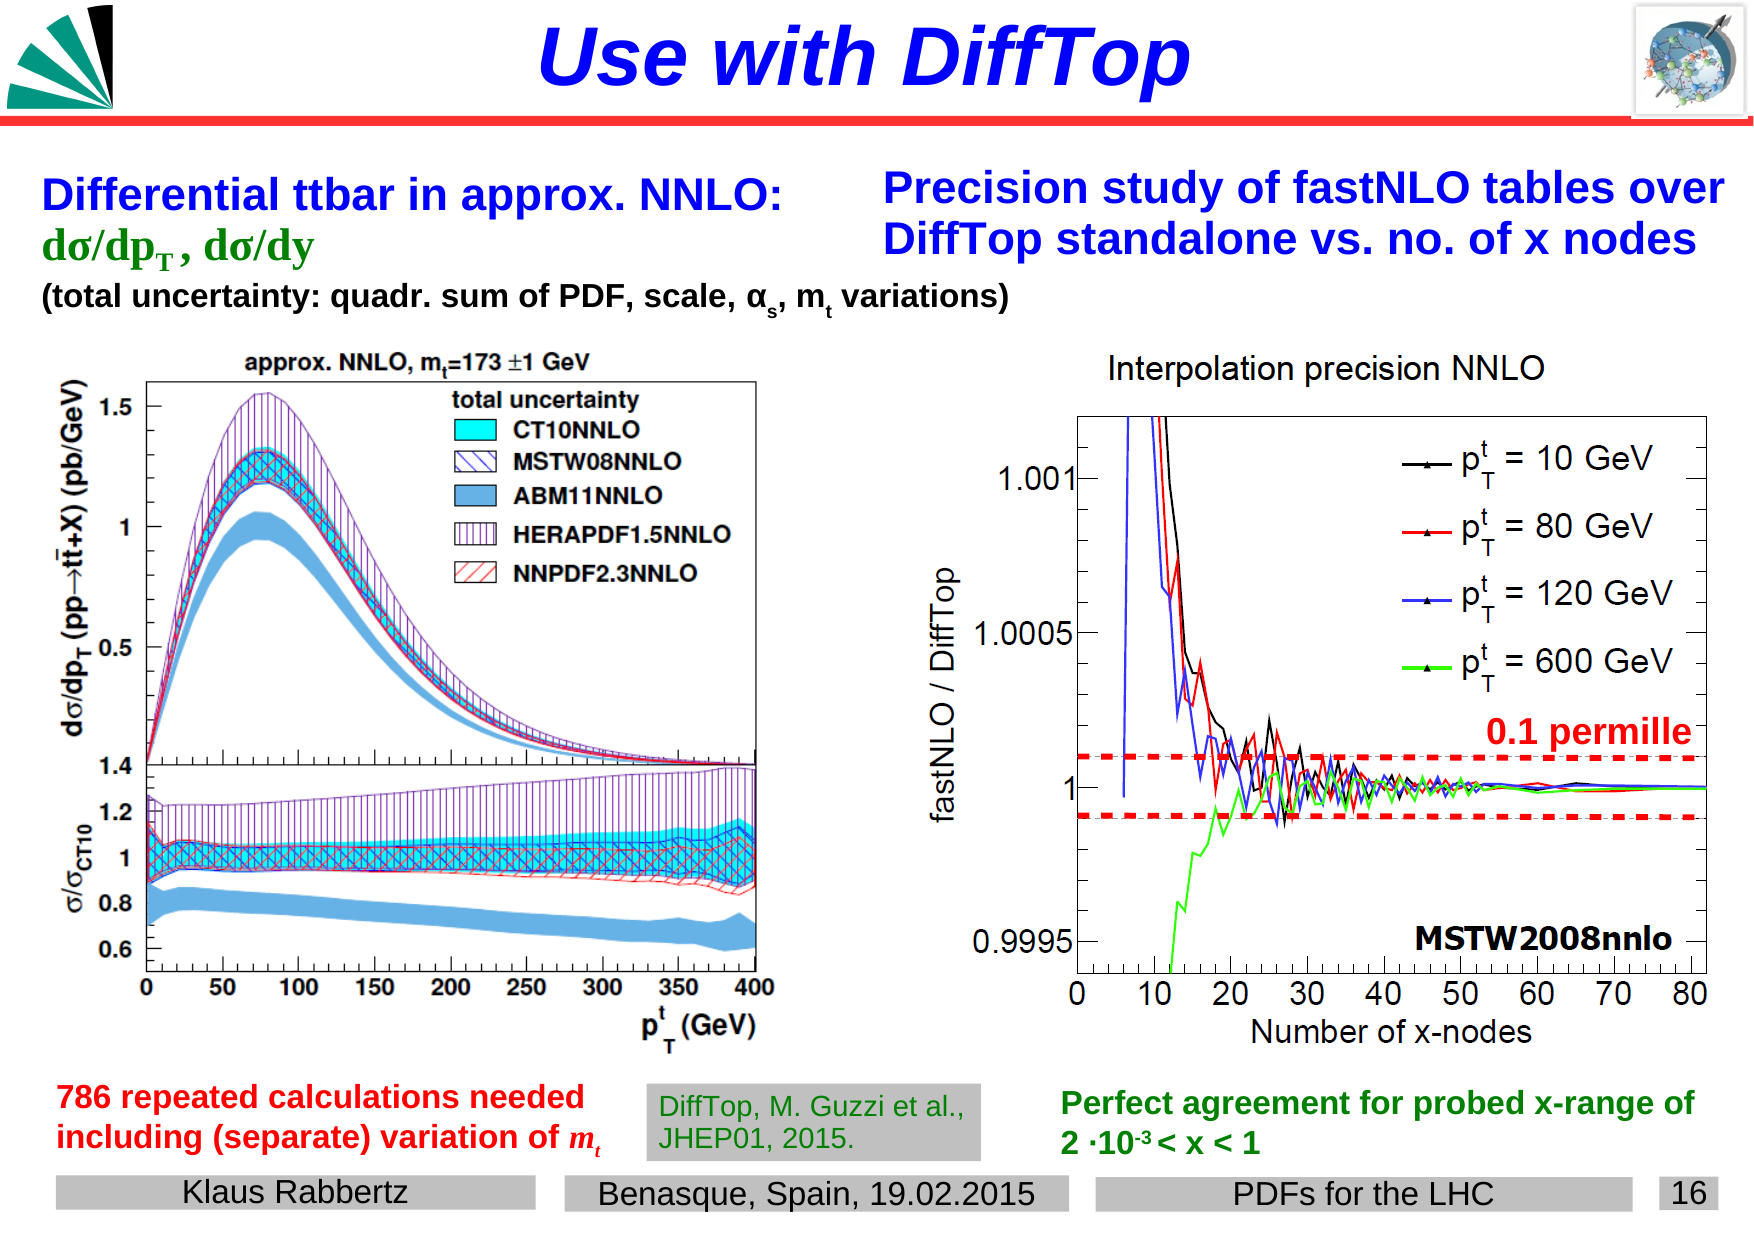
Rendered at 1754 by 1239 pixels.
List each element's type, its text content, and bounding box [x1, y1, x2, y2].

text_box 0.1 permille [1474, 705, 1705, 759]
picture [44, 340, 787, 1061]
picture [7, 5, 113, 110]
text_box DiffTop, M. Guzzi et al., JHEP01, 2015. [646, 1083, 981, 1162]
text_box Perfect agreement for probed x-range of 2 ∙10-3 < x < 1 [1045, 1073, 1737, 1169]
text_box Differential ttbar in approx. NNLO: dσ/dpT , dσ/dy (total uncertainty: quadr. sum of PDF, scale, αs, mt variations) [29, 162, 1014, 330]
picture [918, 347, 1719, 1054]
title Use with DiffTop [123, 0, 1606, 114]
text_box 786 repeated calculations needed including (separate) variation of mt [41, 1067, 638, 1169]
text_box Precision study of fastNLO tables over DiffTop standalone vs. no. of x nodes [871, 156, 1737, 271]
picture [1631, 2, 1748, 119]
